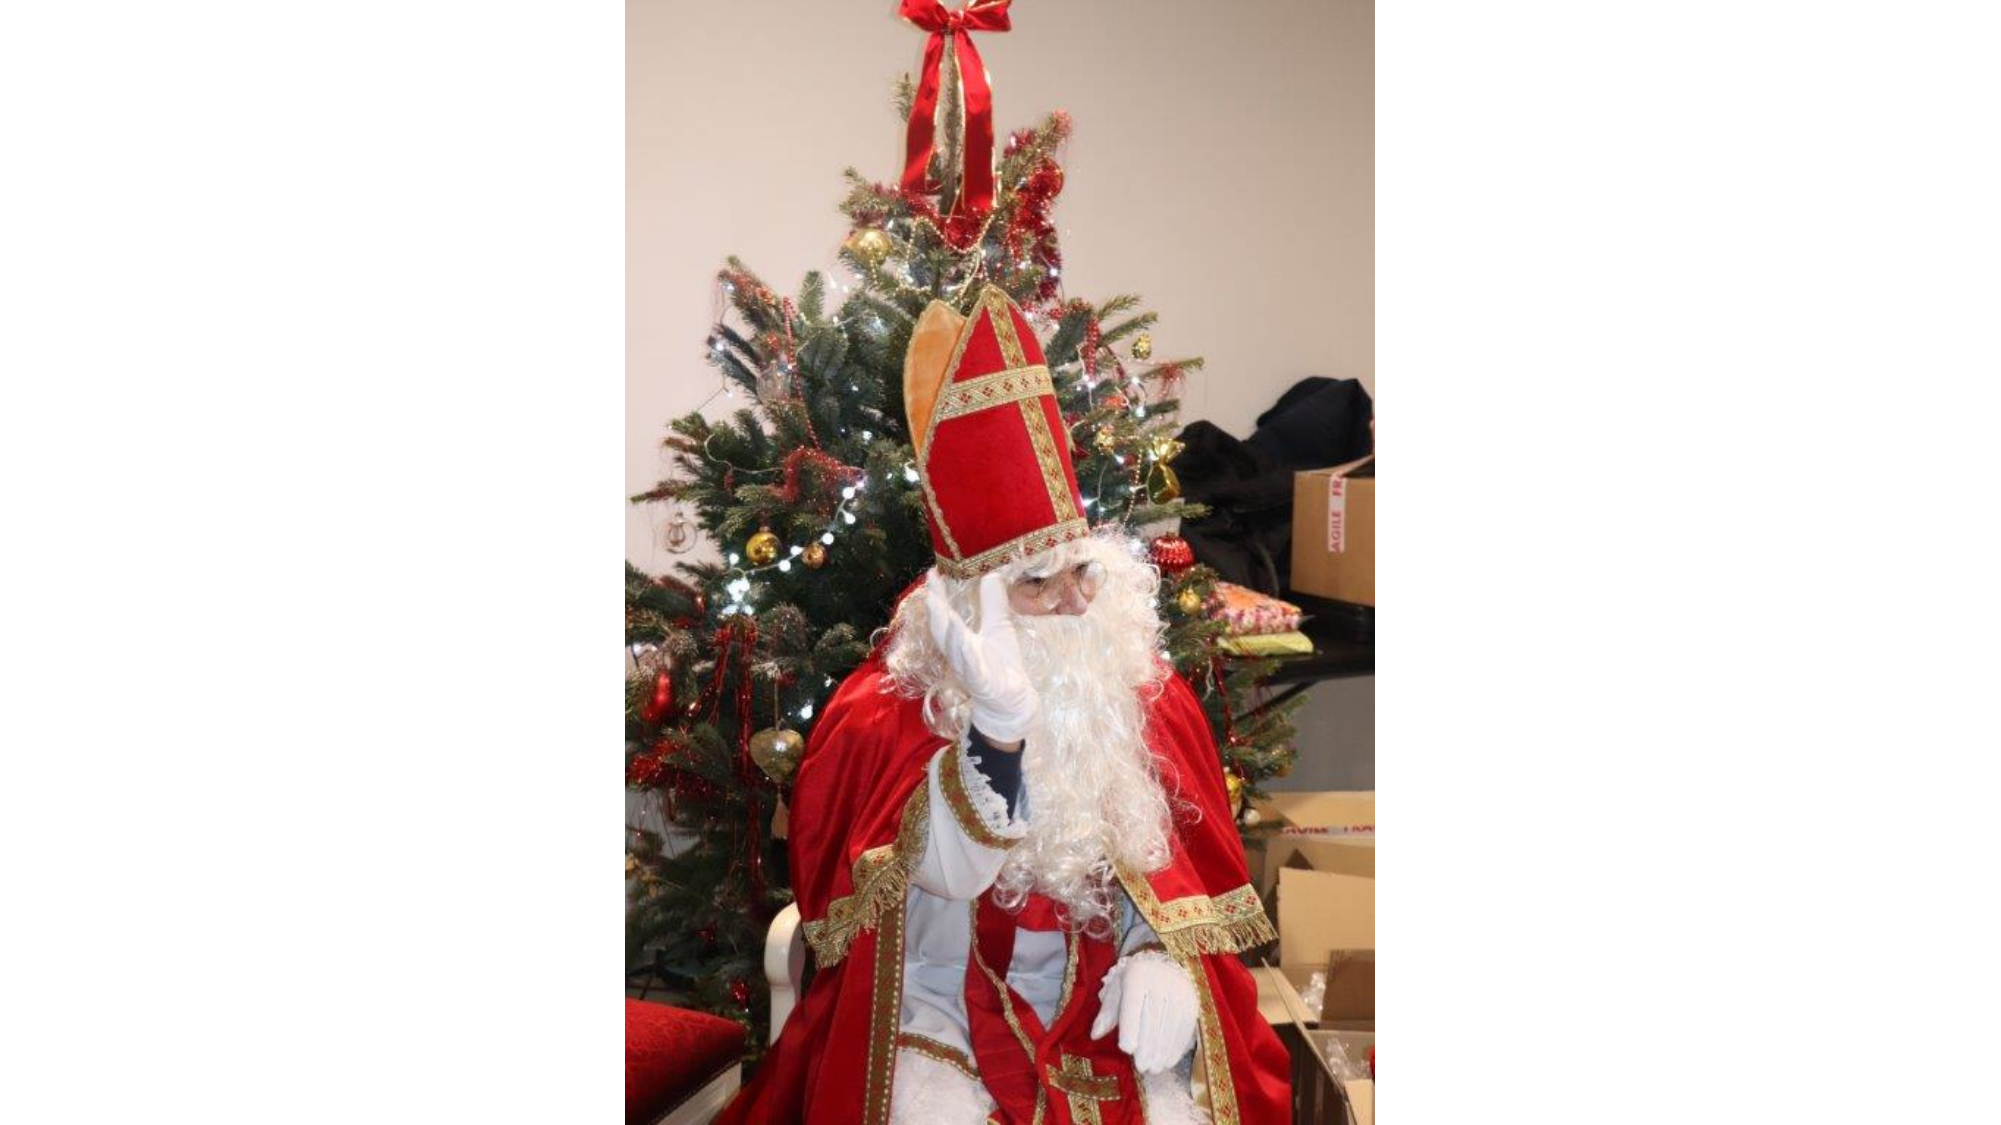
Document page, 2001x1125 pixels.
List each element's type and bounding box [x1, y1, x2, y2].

picture [625, 0, 1375, 1125]
